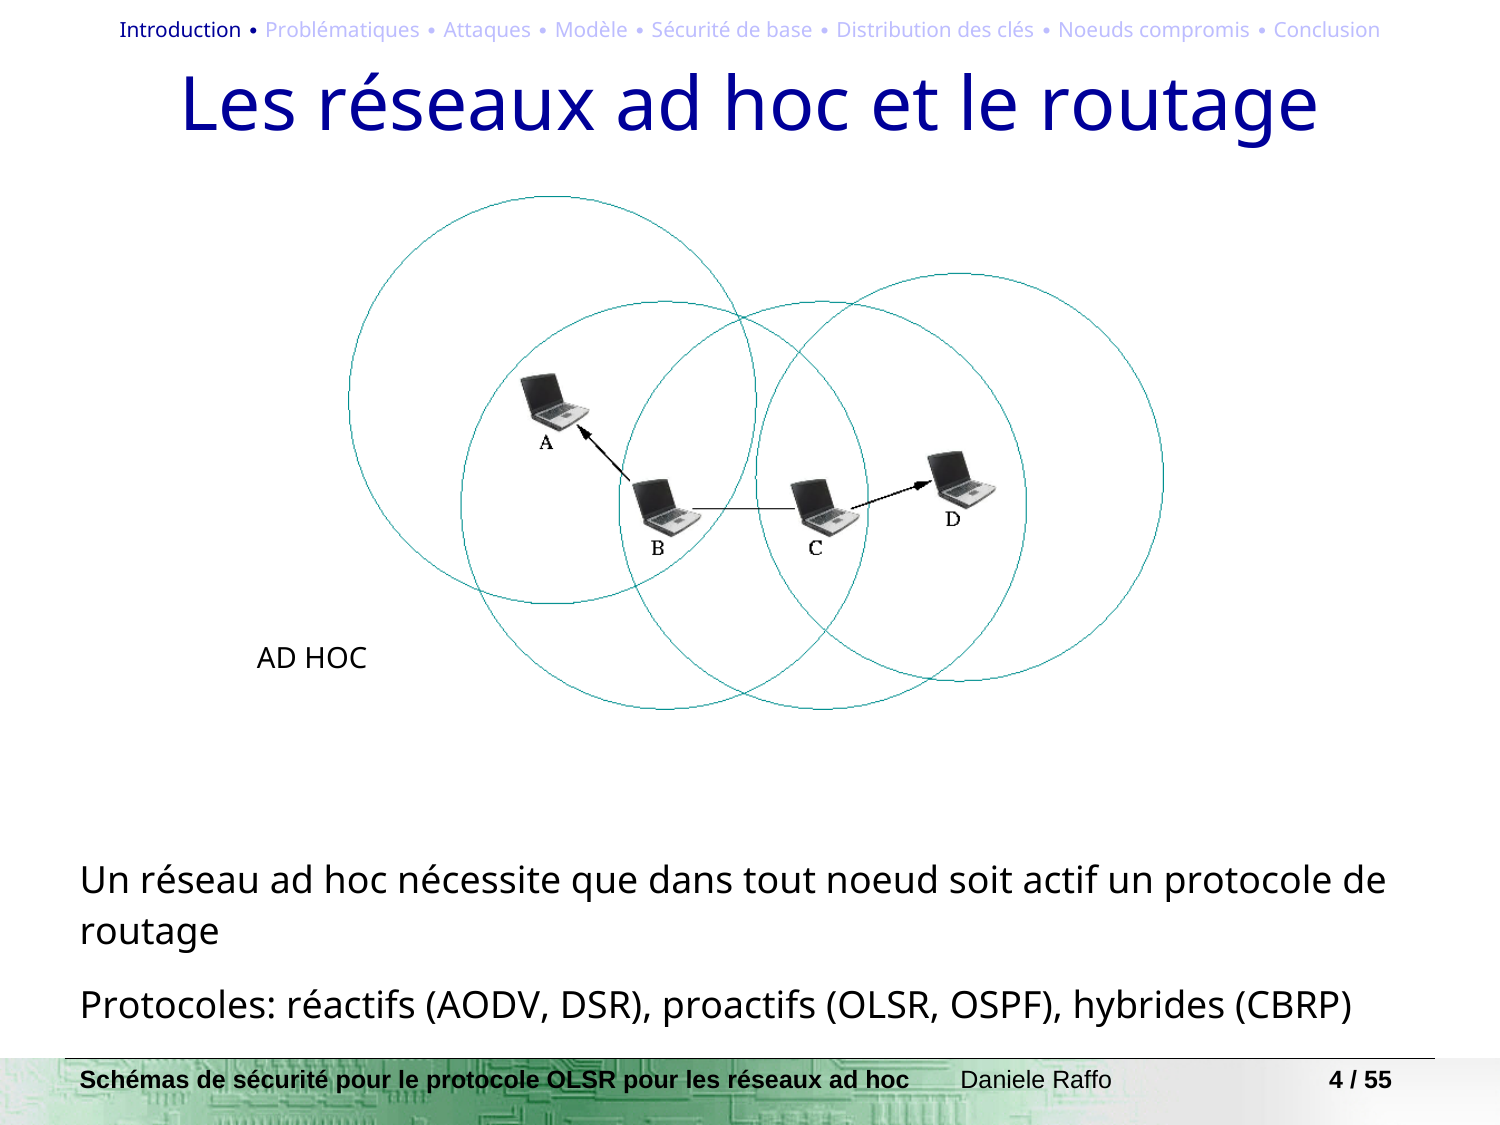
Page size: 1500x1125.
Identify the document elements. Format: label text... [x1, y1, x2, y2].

text_box Introduction ∙ Problématiques ∙ Attaques ∙ Modèle ∙ Sécurité de base ∙ Distribution des clés ∙ Noeuds compromis ∙ Conclusion [0, 7, 1500, 52]
text_box AD HOC [242, 633, 373, 681]
text_box Schémas de sécurité pour le protocole OLSR pour les réseaux ad hoc Daniele Raffo [64, 1058, 1436, 1103]
picture [0, 1058, 1500, 1125]
text_box Un réseau ad hoc nécessite que dans tout noeud soit actif un protocole de routage Protocoles: réactifs (AODV, DSR), proactifs (OLSR, OSPF), hybrides (CBRP) [64, 250, 1436, 1038]
text_box Les réseaux ad hoc et le routage [64, 52, 1436, 161]
picture [348, 196, 1164, 710]
